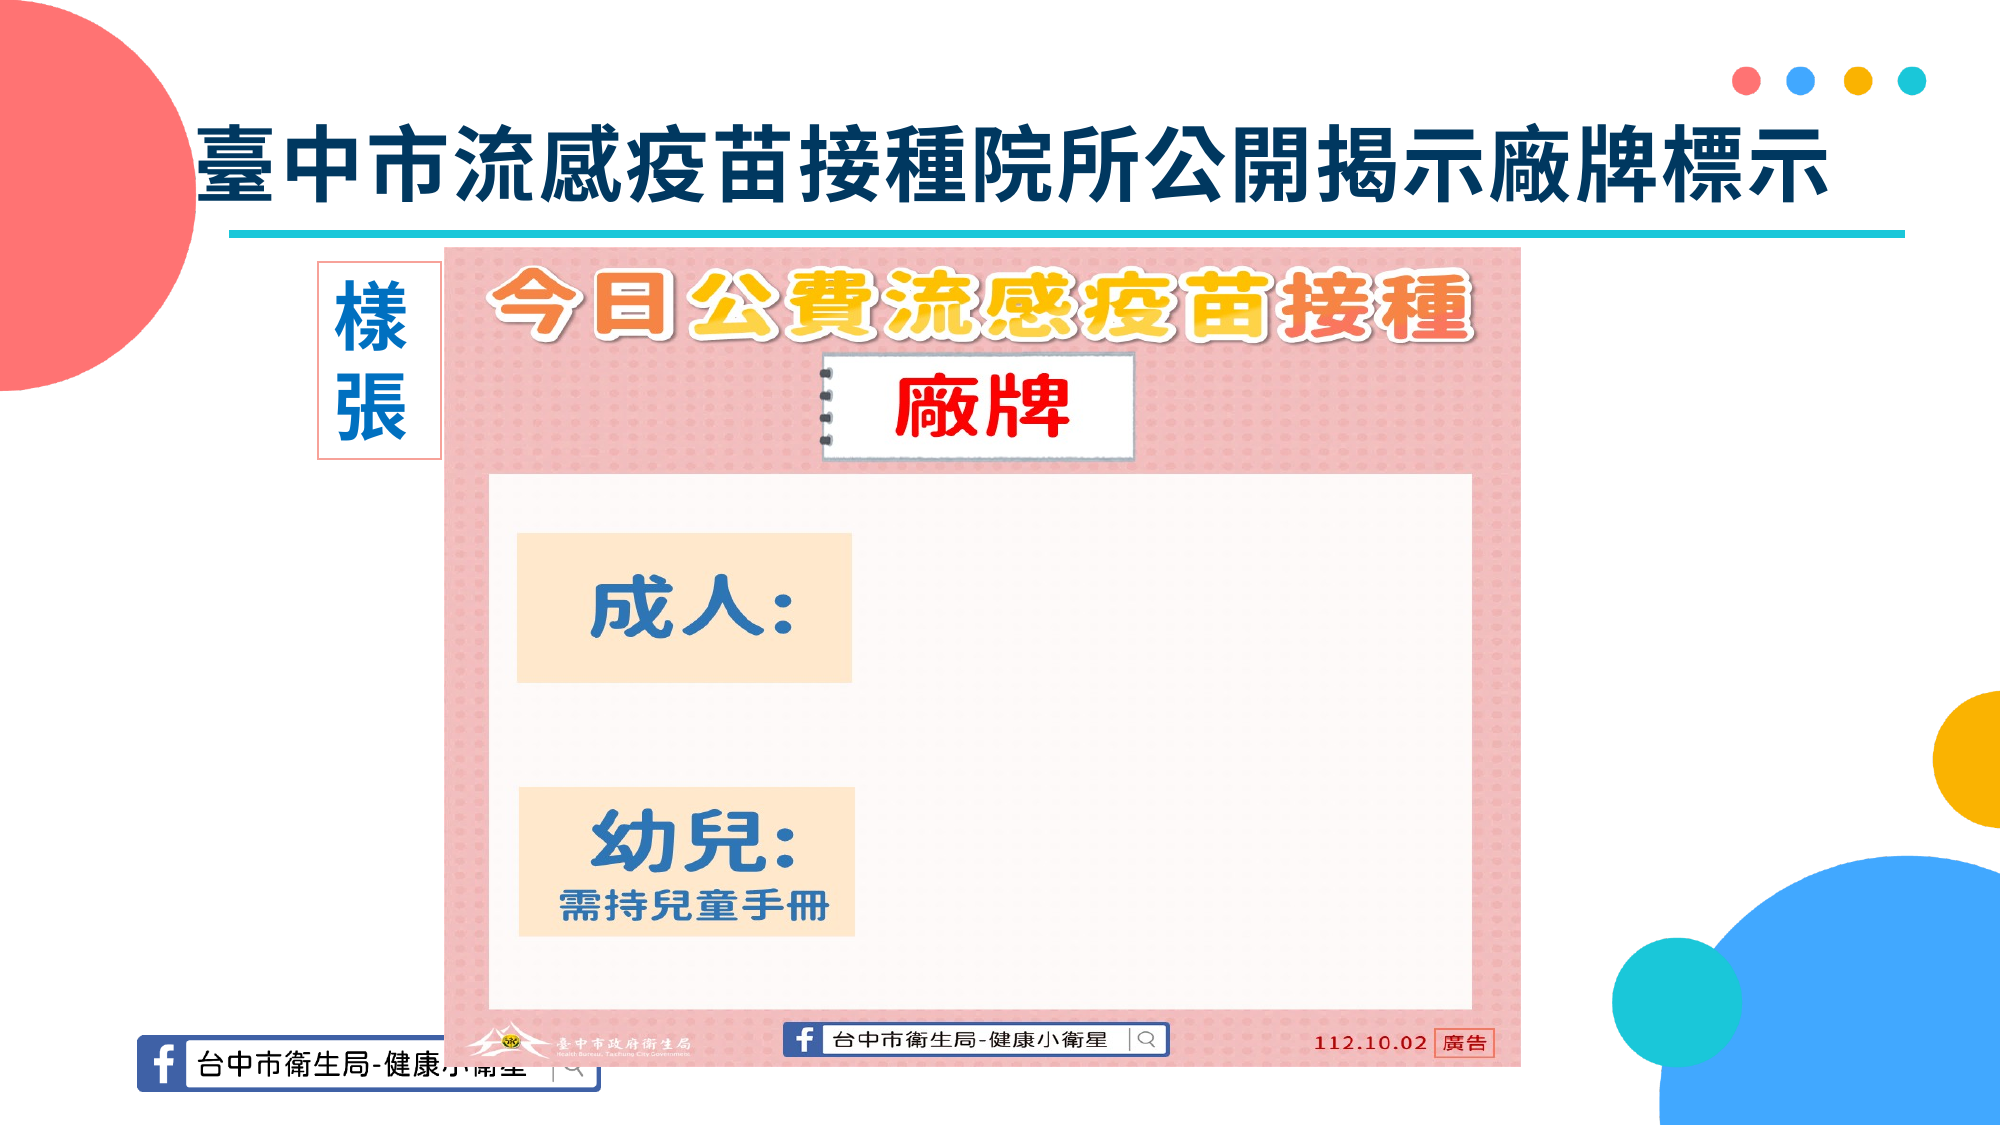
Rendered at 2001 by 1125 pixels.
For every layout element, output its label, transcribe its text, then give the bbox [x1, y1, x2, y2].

text_box 7 [1412, 1031, 1973, 1092]
title 臺中市流感疫苗接種院所公開揭示廠牌標示 [178, 59, 2000, 278]
picture [444, 247, 1521, 1067]
text_box 樣張 [318, 262, 441, 459]
